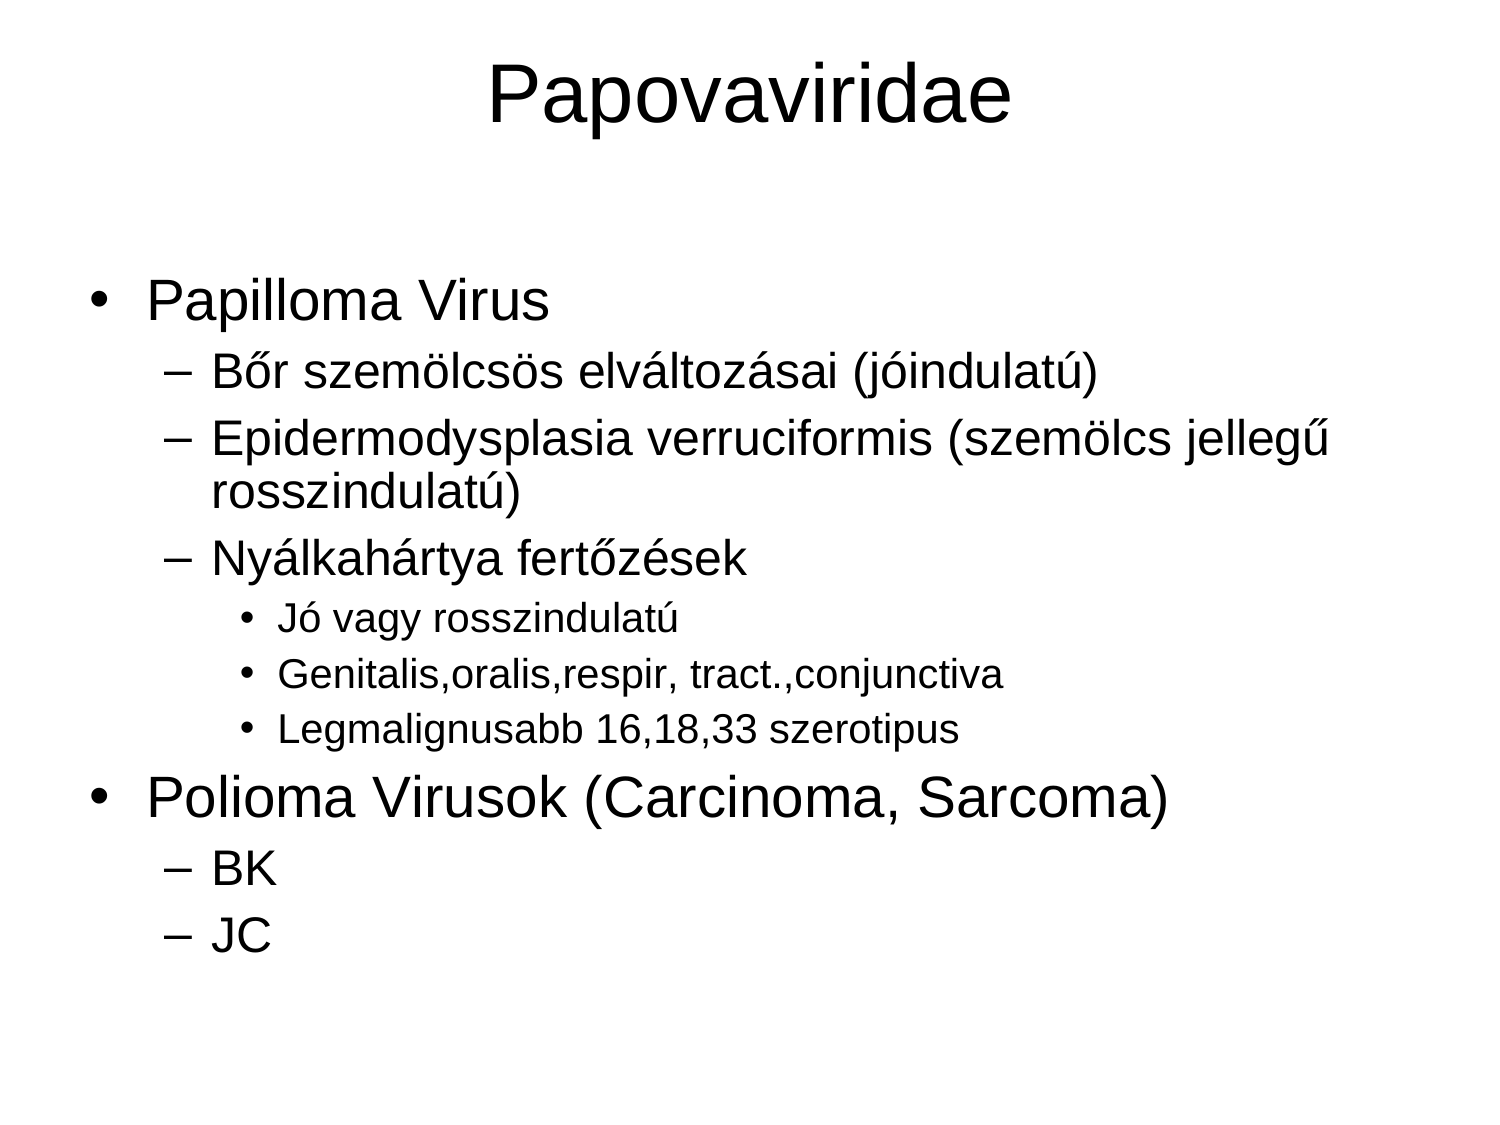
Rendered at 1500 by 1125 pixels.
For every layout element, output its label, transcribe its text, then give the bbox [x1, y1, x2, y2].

title Papovaviridae [75, 31, 1426, 247]
list Papilloma Virus Bőr szemölcsös elváltozásai (jóindulatú) Epidermodysplasia verruciformis (szemölcs jellegű rosszindulatú) Nyálkahártya fertőzések Jó vagy rosszindulatú Genitalis,oralis,respir, tract.,conjunctiva Legmalignusabb 16,18,33 szerotipus Polioma Virusok (Carcinoma, Sarcoma) BK JC [75, 262, 1426, 1005]
